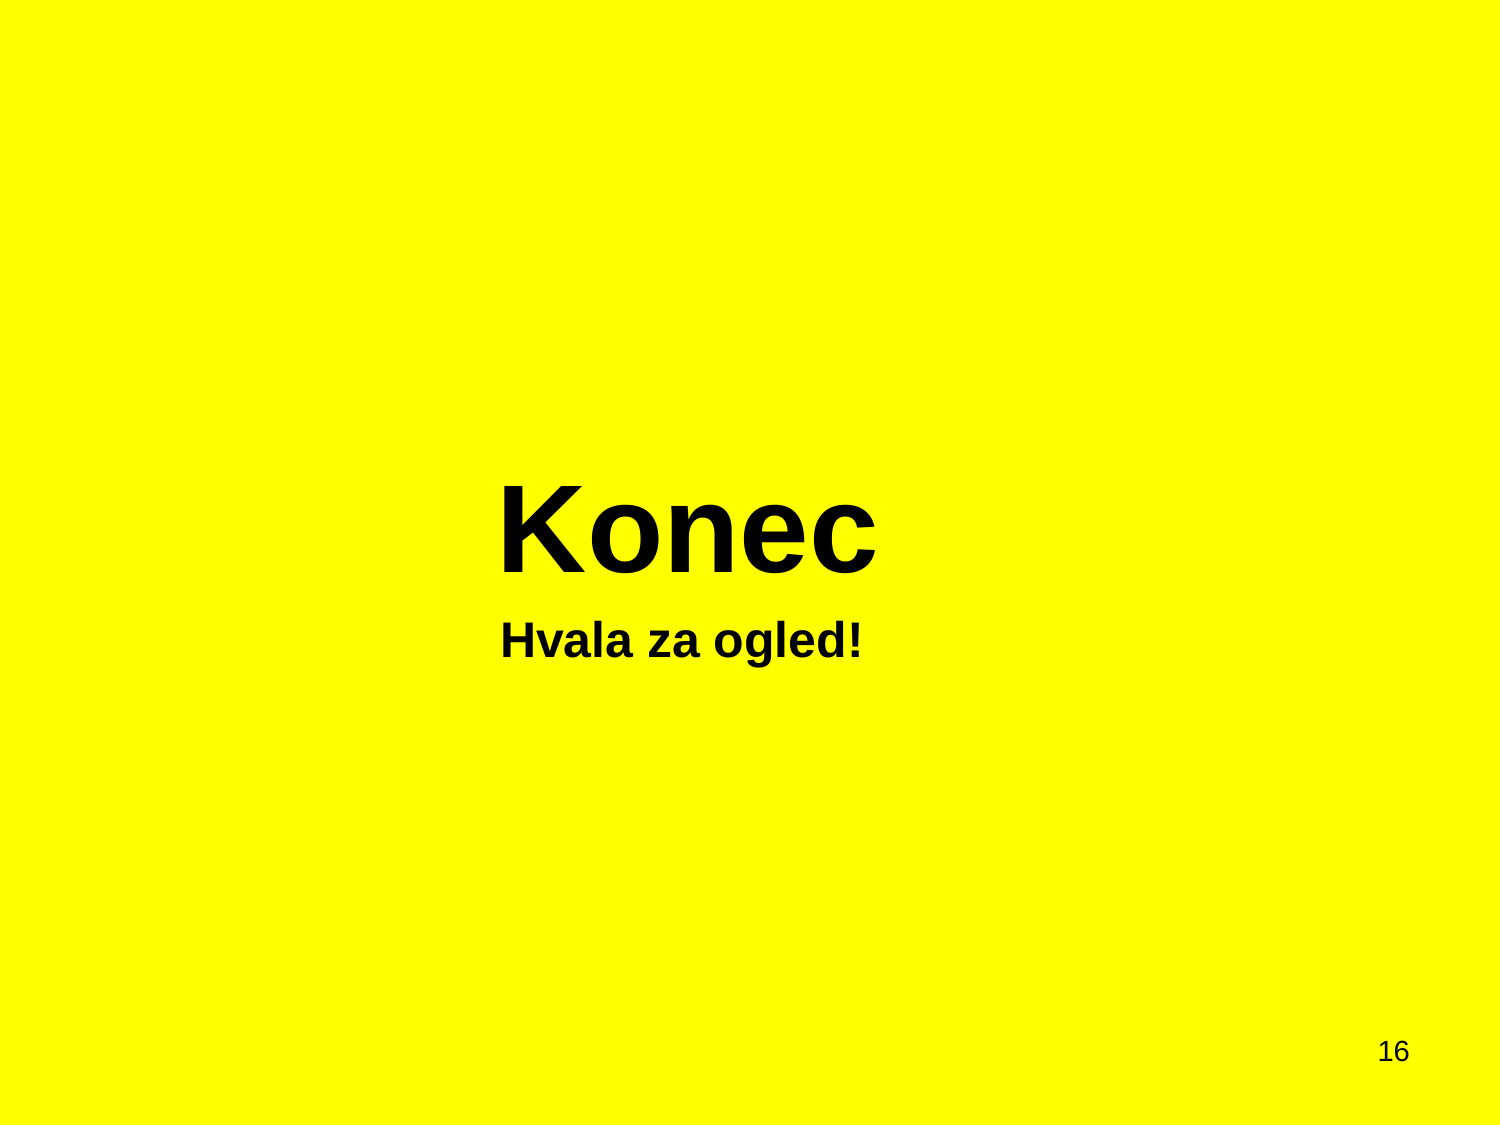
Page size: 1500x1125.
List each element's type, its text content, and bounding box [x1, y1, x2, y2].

list Konec Hvala za ogled! [64, 148, 1415, 892]
slide_number <number> [1074, 1024, 1425, 1103]
